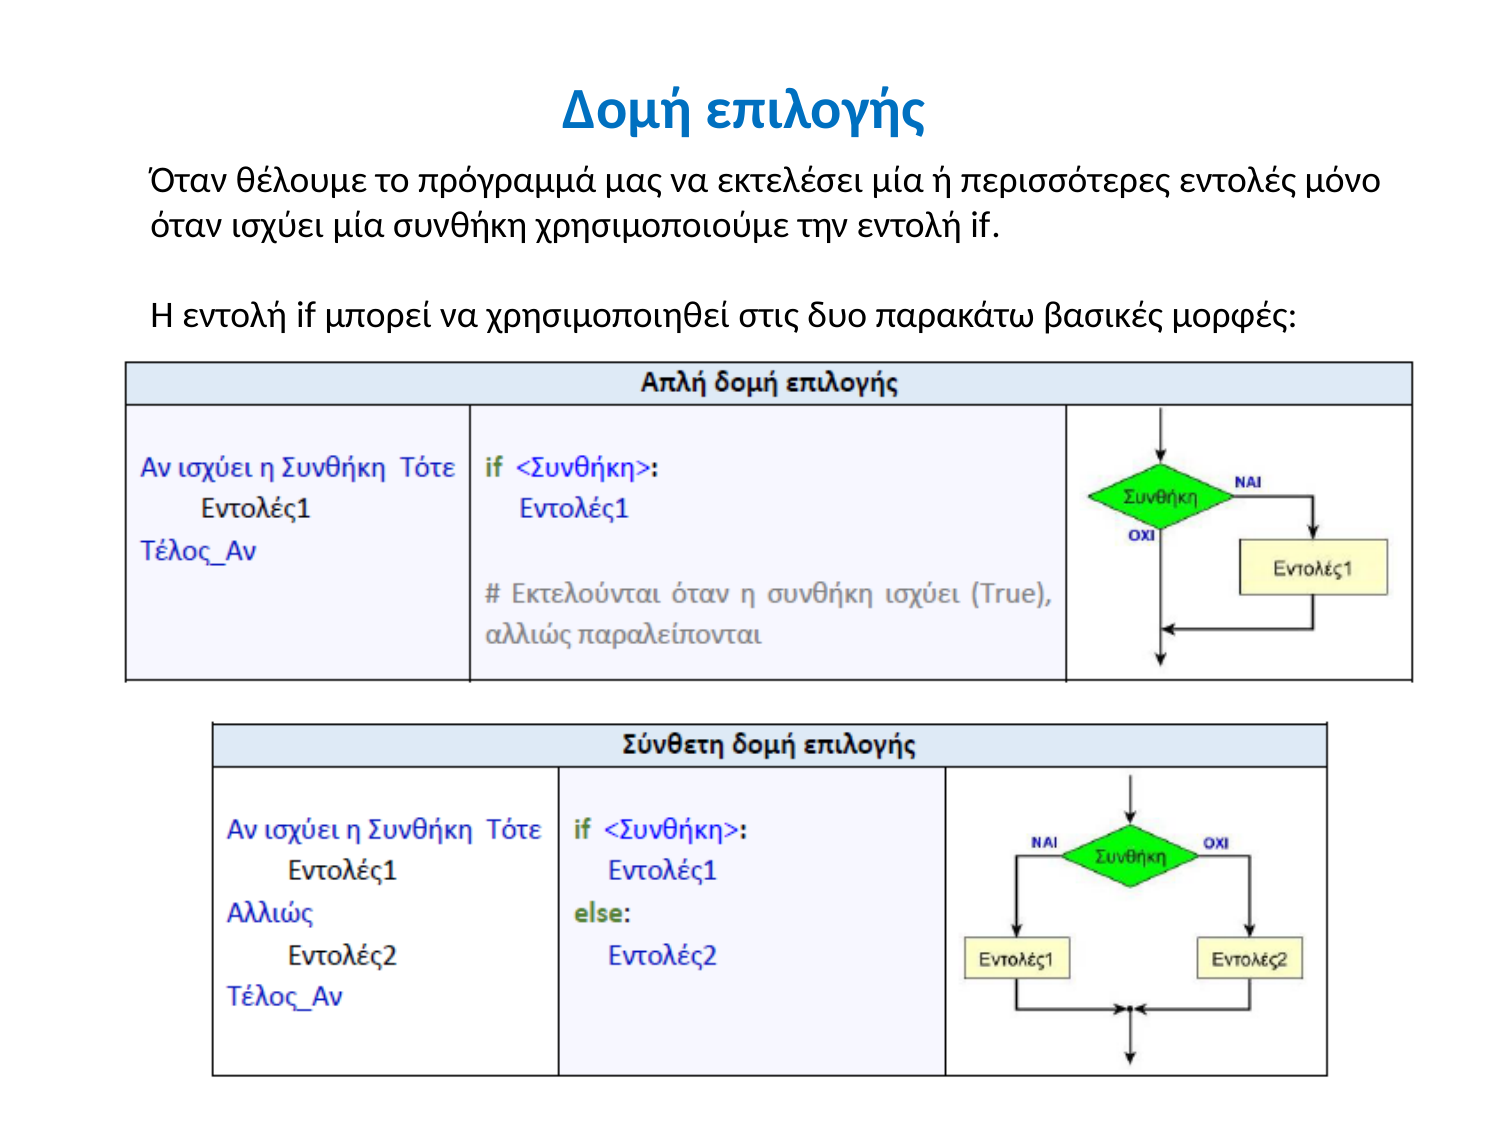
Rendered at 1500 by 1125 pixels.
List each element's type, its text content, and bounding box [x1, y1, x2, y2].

text_box Όταν θέλουμε το πρόγραμμά μας να εκτελέσει μία ή περισσότερες εντολές μόνο όταν ισχύει μία συνθήκη χρησιμοποιούμε την εντολή if. Η εντολή if μπορεί να χρησιμοποιηθεί στις δυο παρακάτω βασικές μορφές: [135, 147, 1400, 343]
picture [88, 344, 1433, 1093]
text_box Δομή επιλογής [236, 62, 1252, 147]
